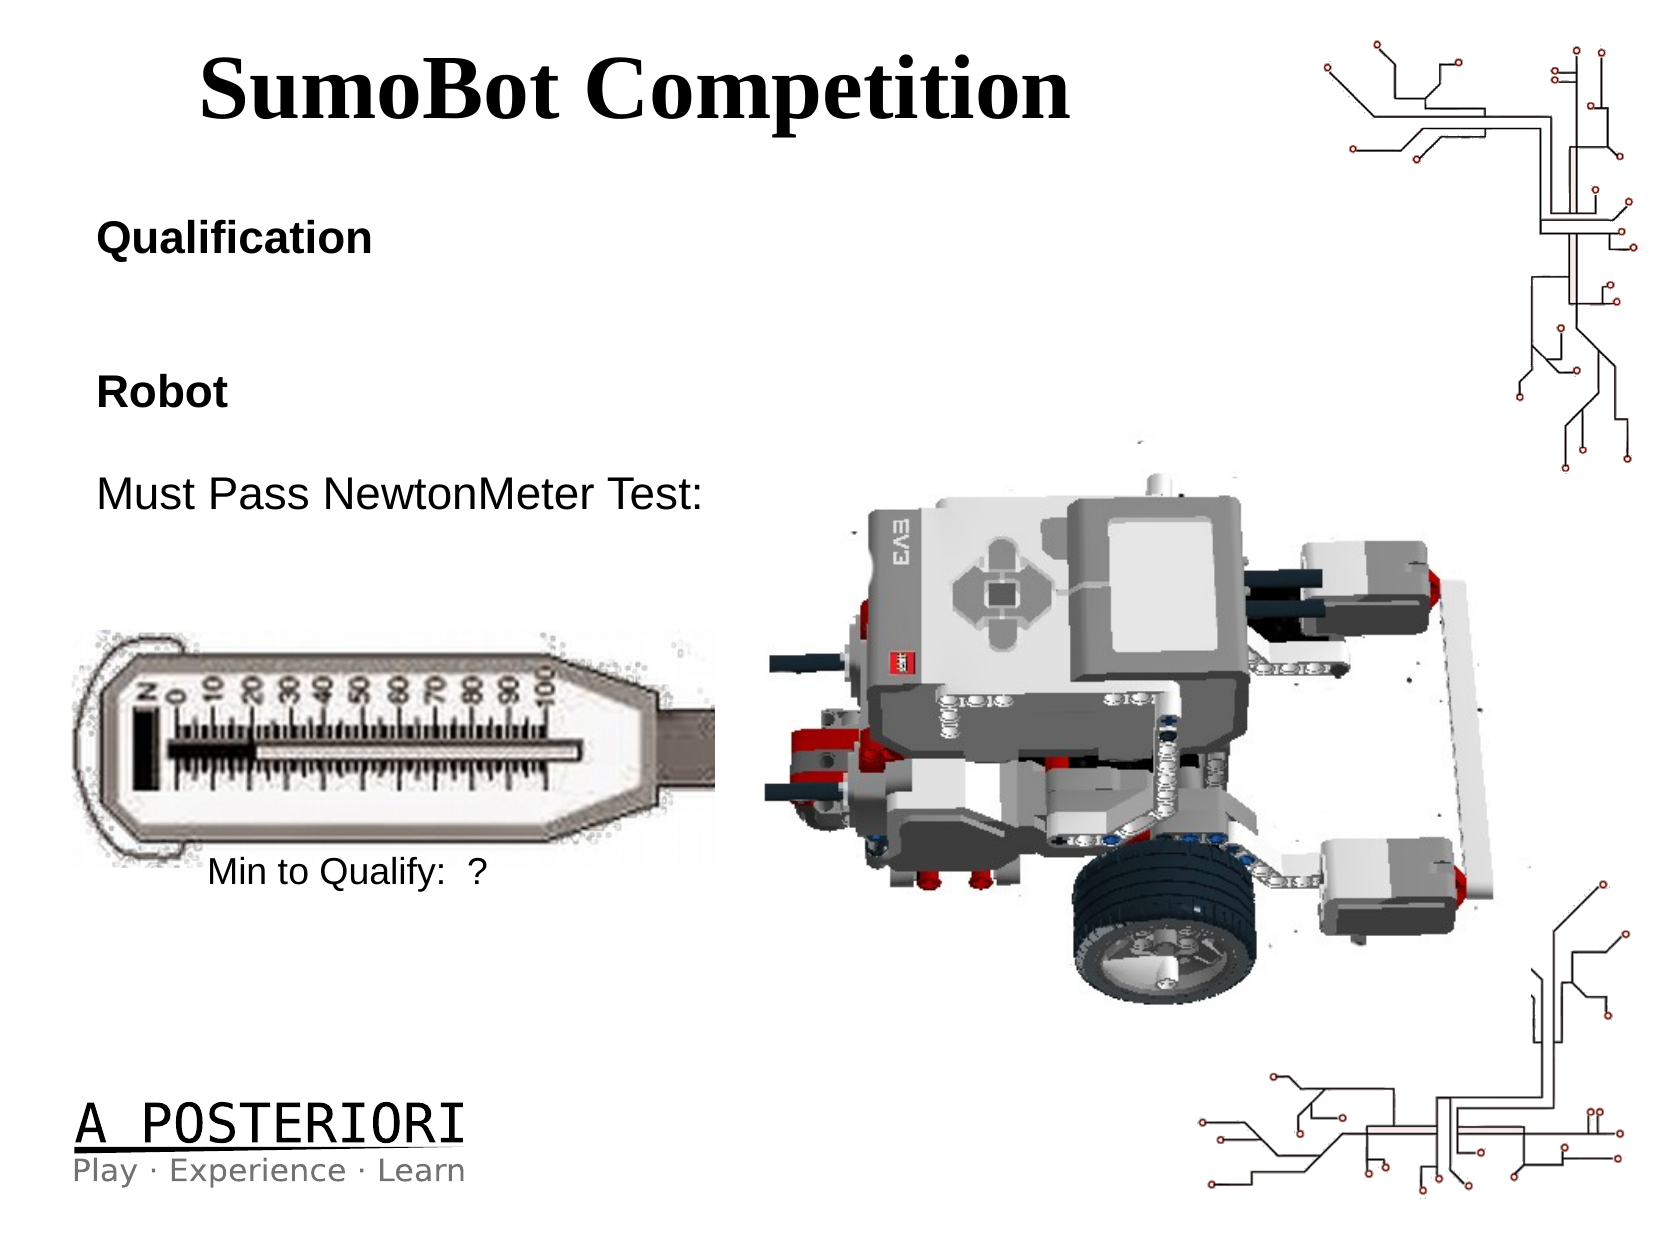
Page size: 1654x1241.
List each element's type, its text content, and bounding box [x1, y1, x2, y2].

picture [71, 35, 1643, 1201]
text_box Qualification Robot Must Pass NewtonMeter Test: [81, 204, 1432, 629]
text_box Min to Qualify: ? [192, 843, 553, 900]
picture [73, 1101, 466, 1189]
title SumoBot Competition [11, 0, 1261, 190]
